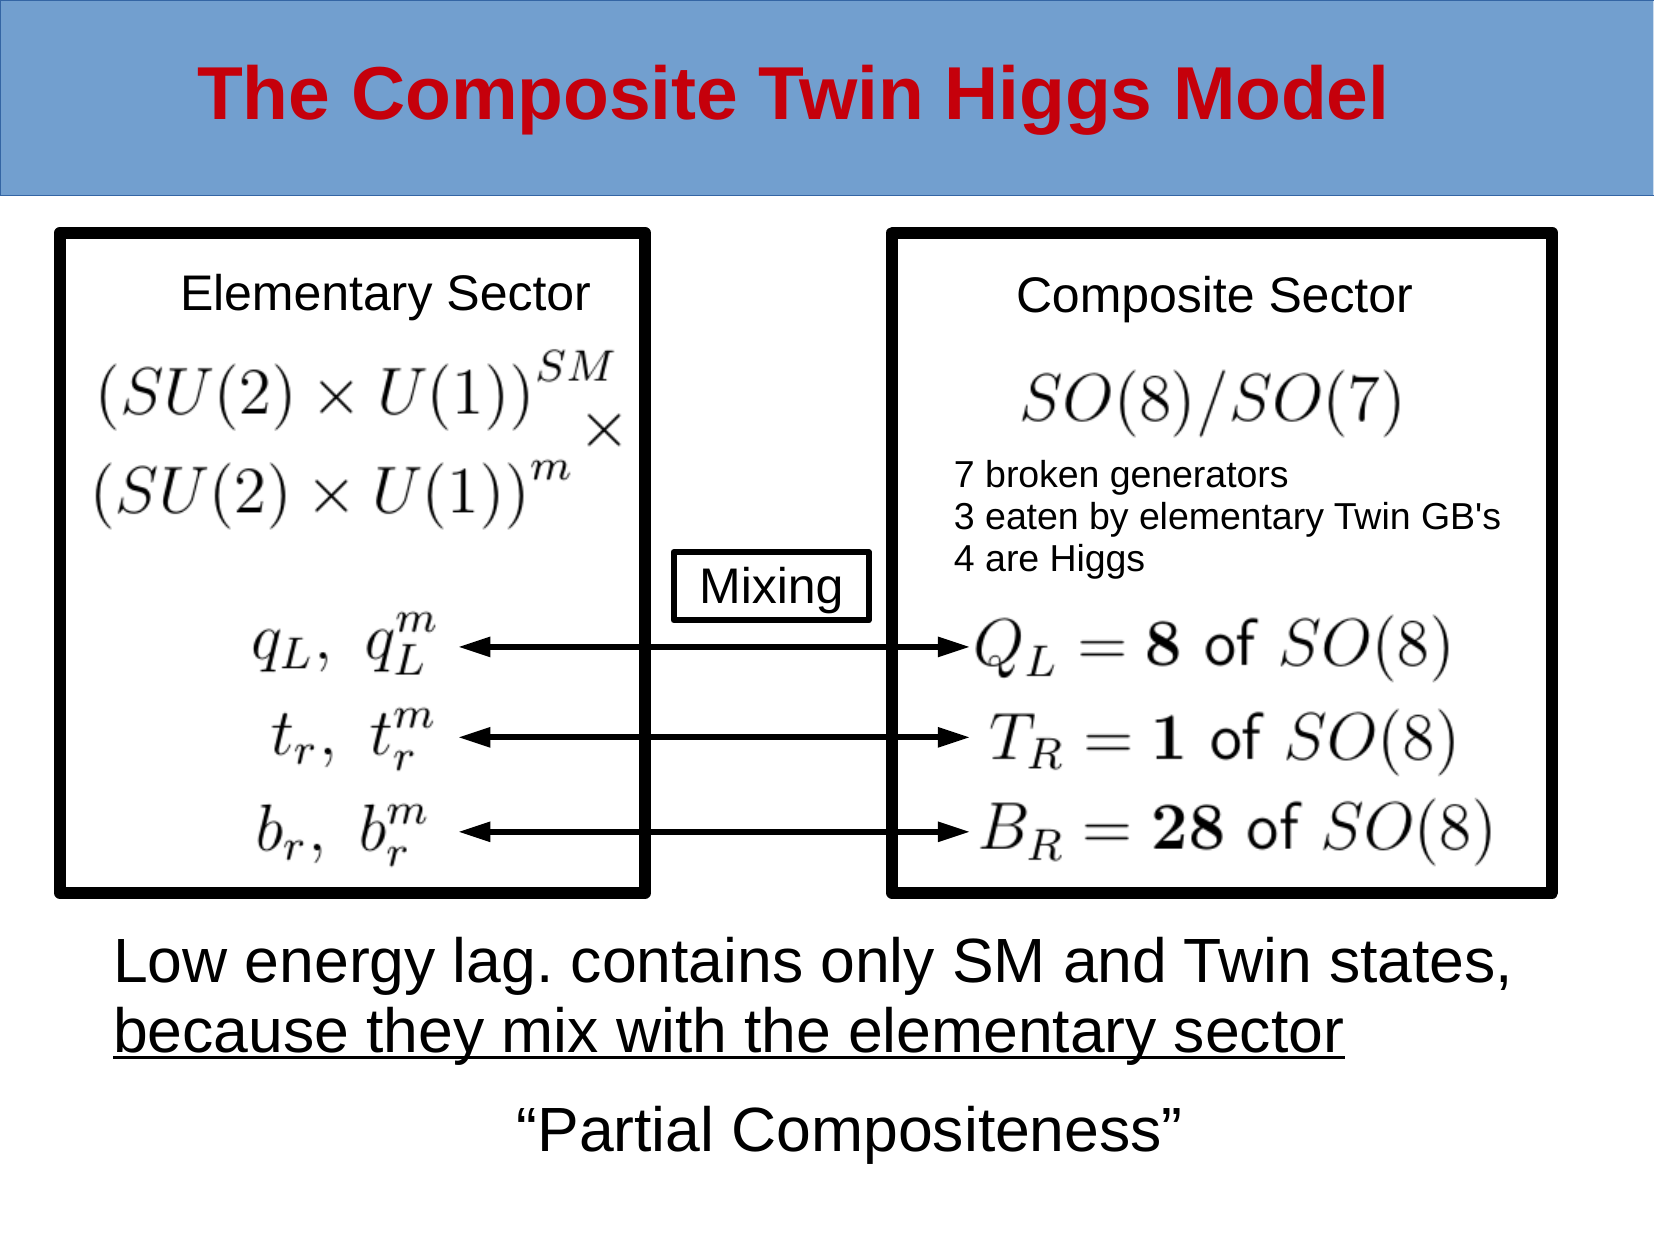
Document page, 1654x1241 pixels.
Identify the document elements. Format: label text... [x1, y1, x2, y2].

picture [240, 597, 449, 783]
text_box Mixing [673, 552, 869, 621]
text_box 7 broken generators 3 eaten by elementary Twin GB's 4 are Higgs [939, 445, 1525, 587]
picture [242, 794, 432, 872]
text_box [0, 0, 1654, 196]
picture [971, 787, 1497, 876]
title The Composite Twin Higgs Model [161, 30, 1458, 157]
picture [960, 610, 1458, 692]
text_box Elementary Sector [138, 258, 634, 330]
picture [1020, 365, 1409, 445]
list Low energy lag. contains only SM and Twin states, because they mix with the elementary sector “Partial Compositeness” [42, 926, 1588, 1137]
picture [79, 326, 634, 547]
picture [974, 704, 1465, 786]
text_box Composite Sector [967, 260, 1463, 332]
